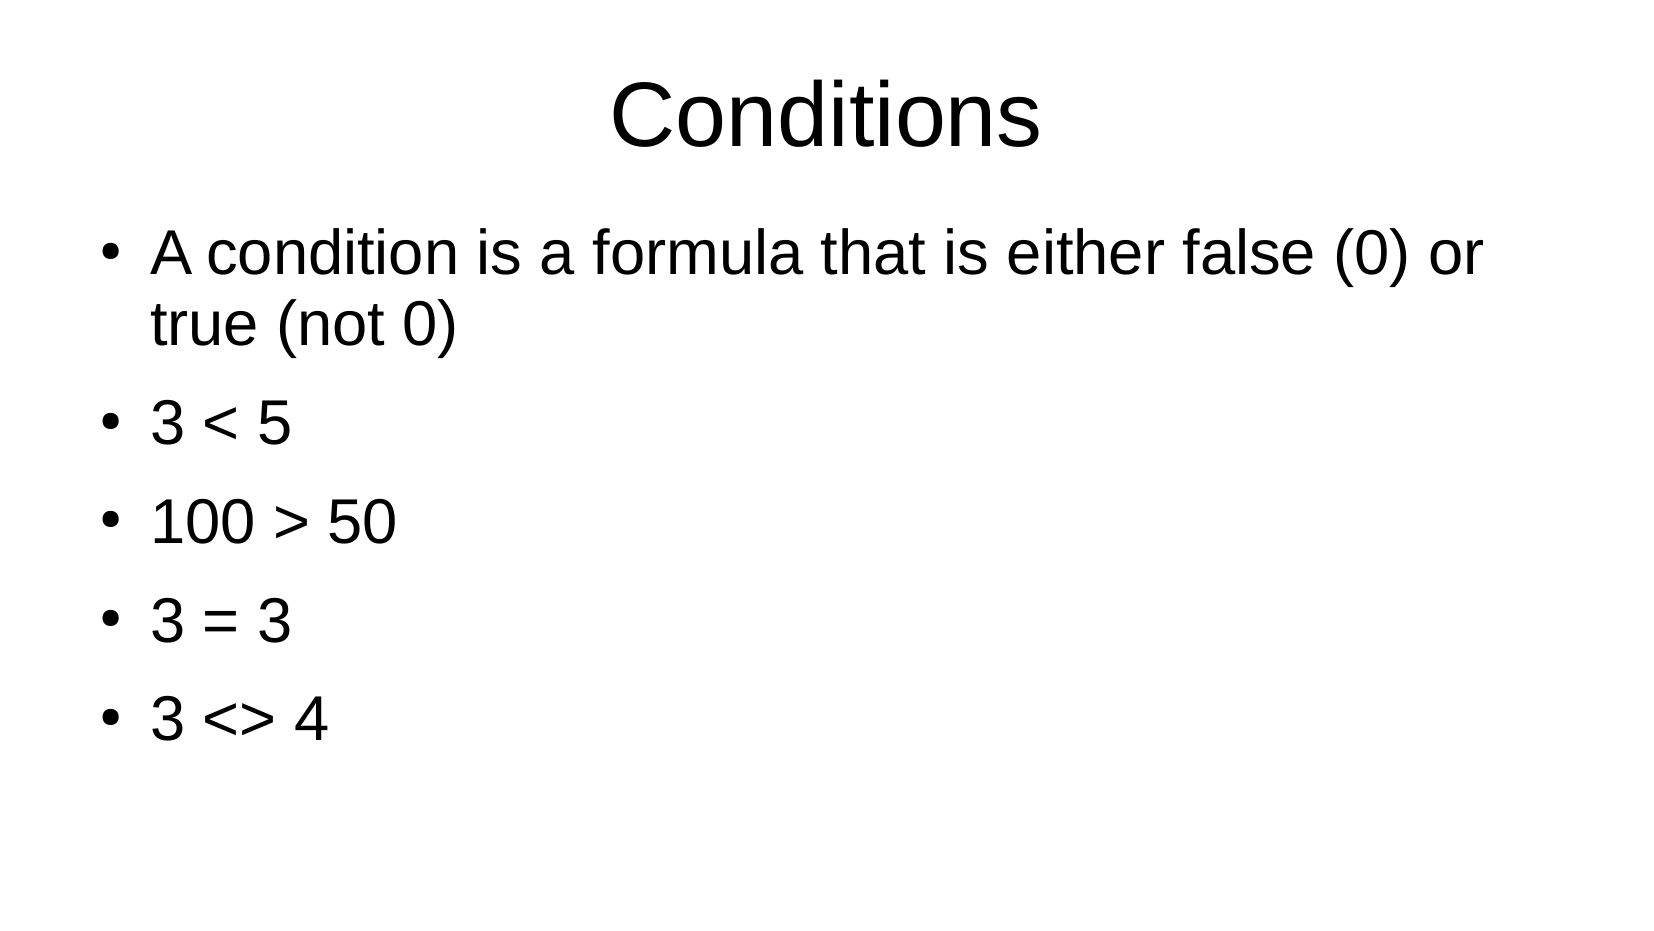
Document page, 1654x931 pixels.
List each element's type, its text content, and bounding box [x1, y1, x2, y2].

title Conditions [82, 37, 1571, 193]
list A condition is a formula that is either false (0) or true (not 0) 3 < 5 100 > 50 3 = 3 3 <> 4 [82, 217, 1571, 758]
